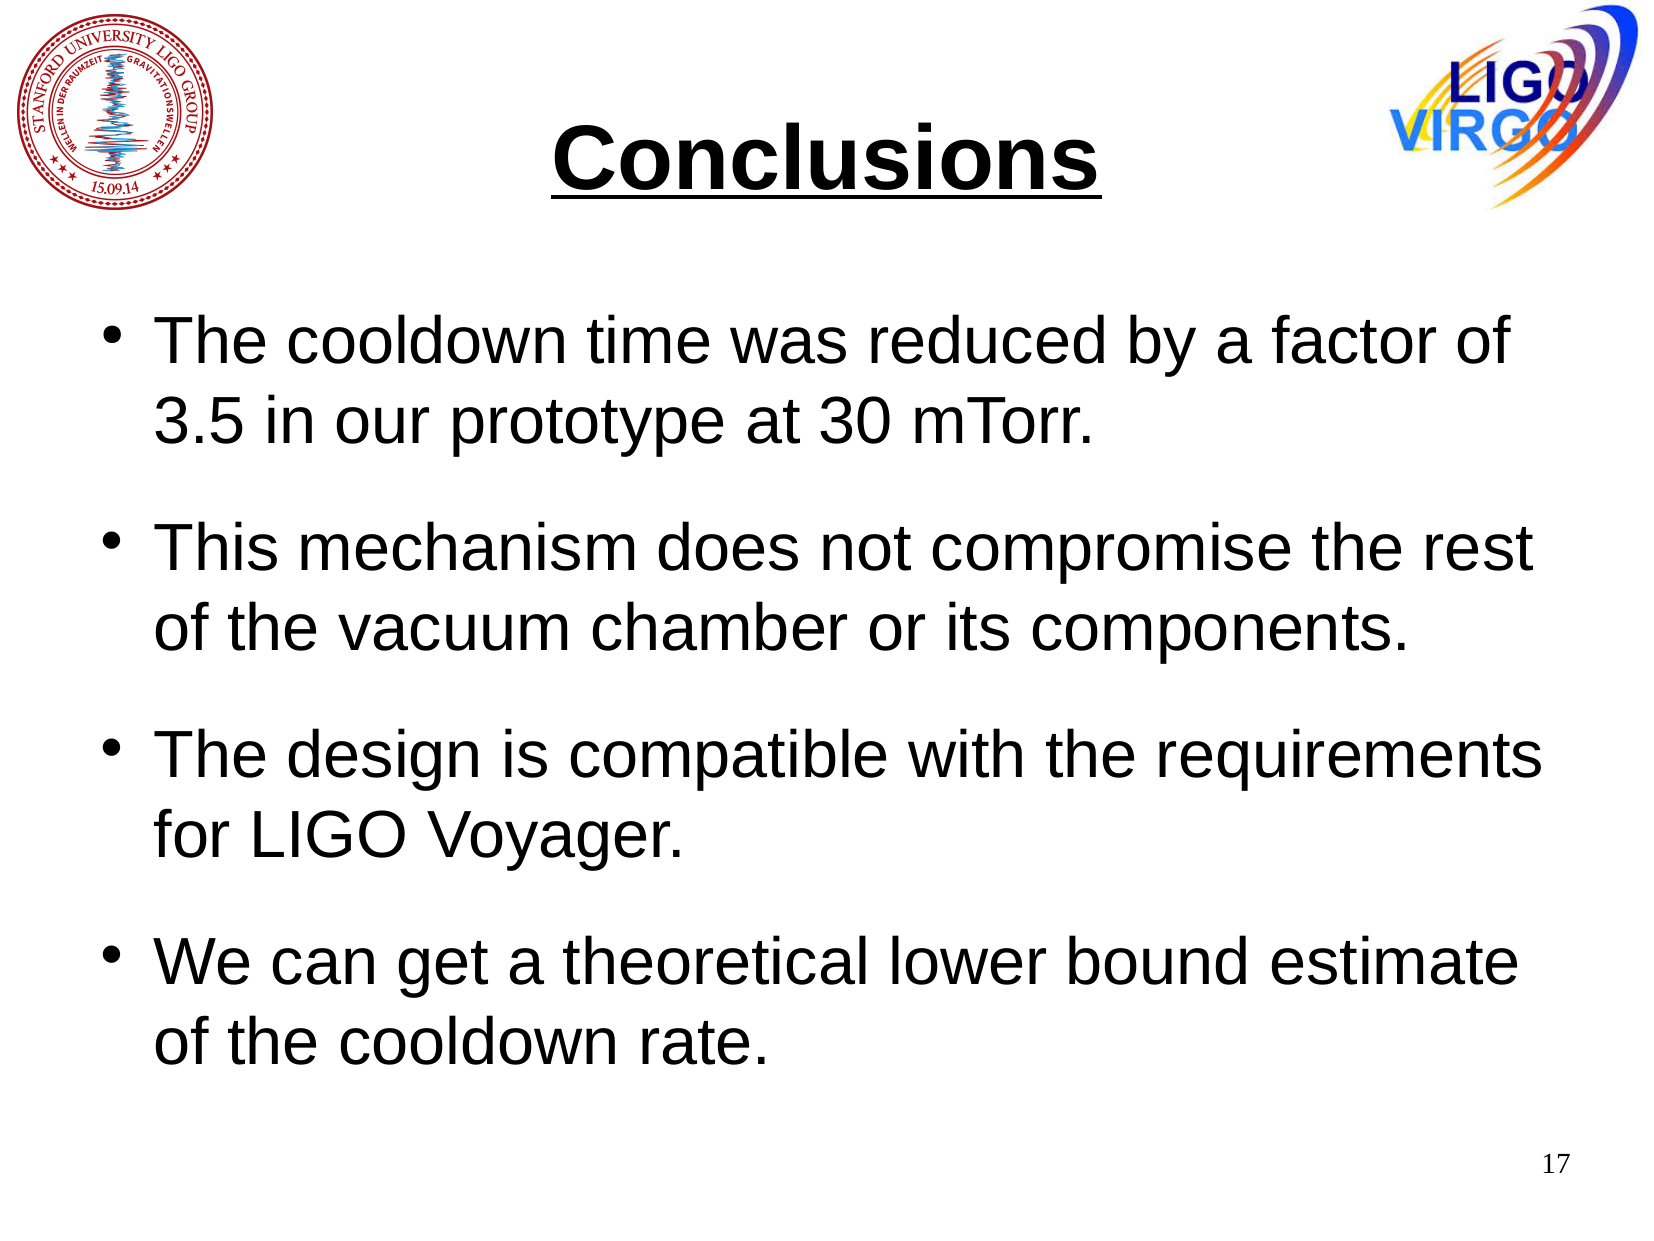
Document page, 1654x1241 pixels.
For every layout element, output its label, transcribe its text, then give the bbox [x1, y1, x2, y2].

text_box The cooldown time was reduced by a factor of 3.5 in our prototype at 30 mTorr. This mechanism does not compromise the rest of the vacuum chamber or its components. The design is compatible with the requirements for LIGO Voyager. We can get a theoretical lower bound estimate of the cooldown rate. [82, 296, 1571, 1016]
text_box Conclusions [82, 49, 1571, 257]
picture [17, 14, 213, 210]
picture [1372, 0, 1654, 210]
